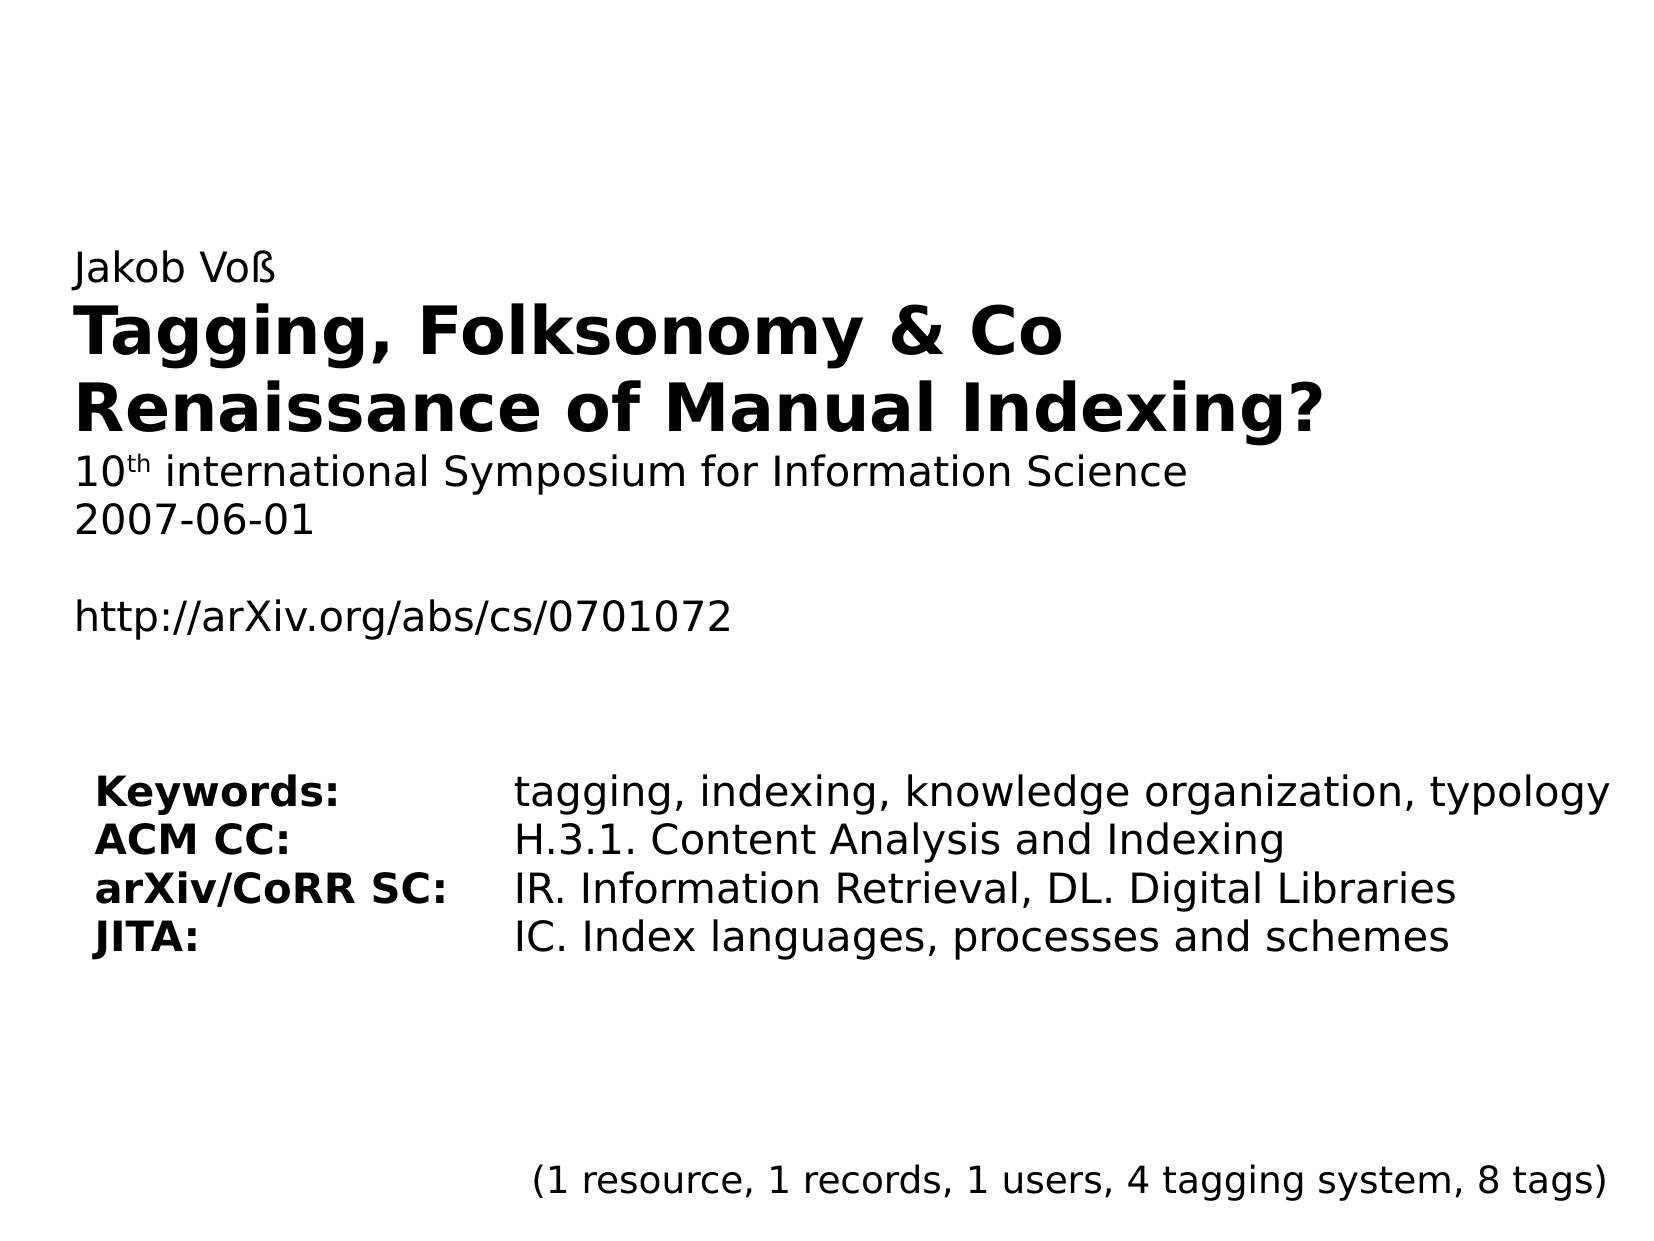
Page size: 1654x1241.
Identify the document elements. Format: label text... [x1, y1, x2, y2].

text_box Jakob Voß Tagging, Folksonomy & Co Renaissance of Manual Indexing? 10th international Symposium for Information Science 2007-06-01 http://arXiv.org/abs/cs/0701072 [59, 236, 1595, 651]
text_box (1 resource, 1 records, 1 users, 4 tagging system, 8 tags) [29, 1151, 1625, 1210]
subtitle Keywords: tagging, indexing, knowledge organization, typology ACM CC: H.3.1. Content Analysis and Indexing arXiv/CoRR SC: IR. Information Retrieval, DL. Digital Libraries JITA: IC. Index languages, processes and schemes [59, 620, 1625, 1109]
